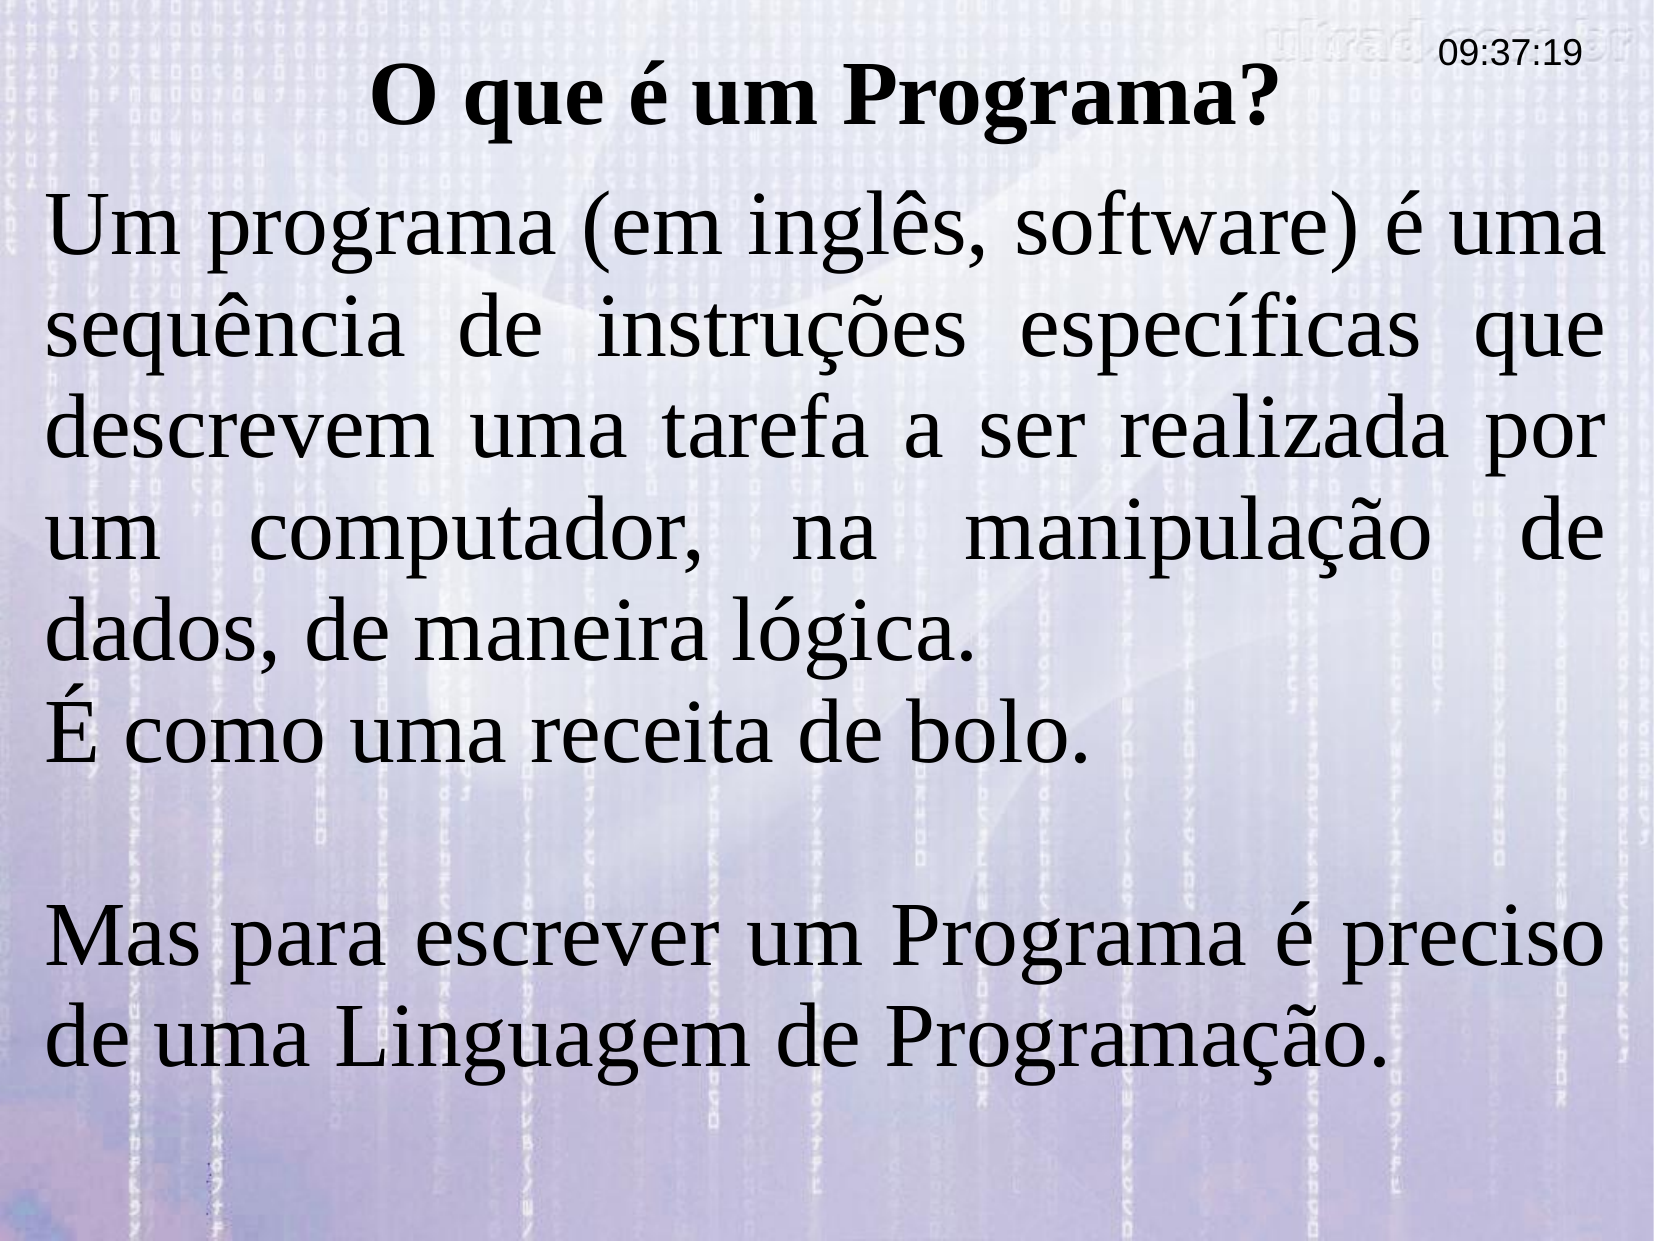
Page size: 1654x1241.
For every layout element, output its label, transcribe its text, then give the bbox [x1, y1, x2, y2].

text_box 10:08:43 [1423, 23, 1631, 94]
text_box Um programa (em inglês, software) é uma sequência de instruções específicas que descrevem uma tarefa a ser realizada por um computador, na manipulação de dados, de maneira lógica. É como uma receita de bolo. Mas para escrever um Programa é preciso de uma Linguagem de Programação. [29, 165, 1625, 1180]
text_box O que é um Programa? [29, 35, 1625, 165]
picture [0, 0, 1654, 1241]
